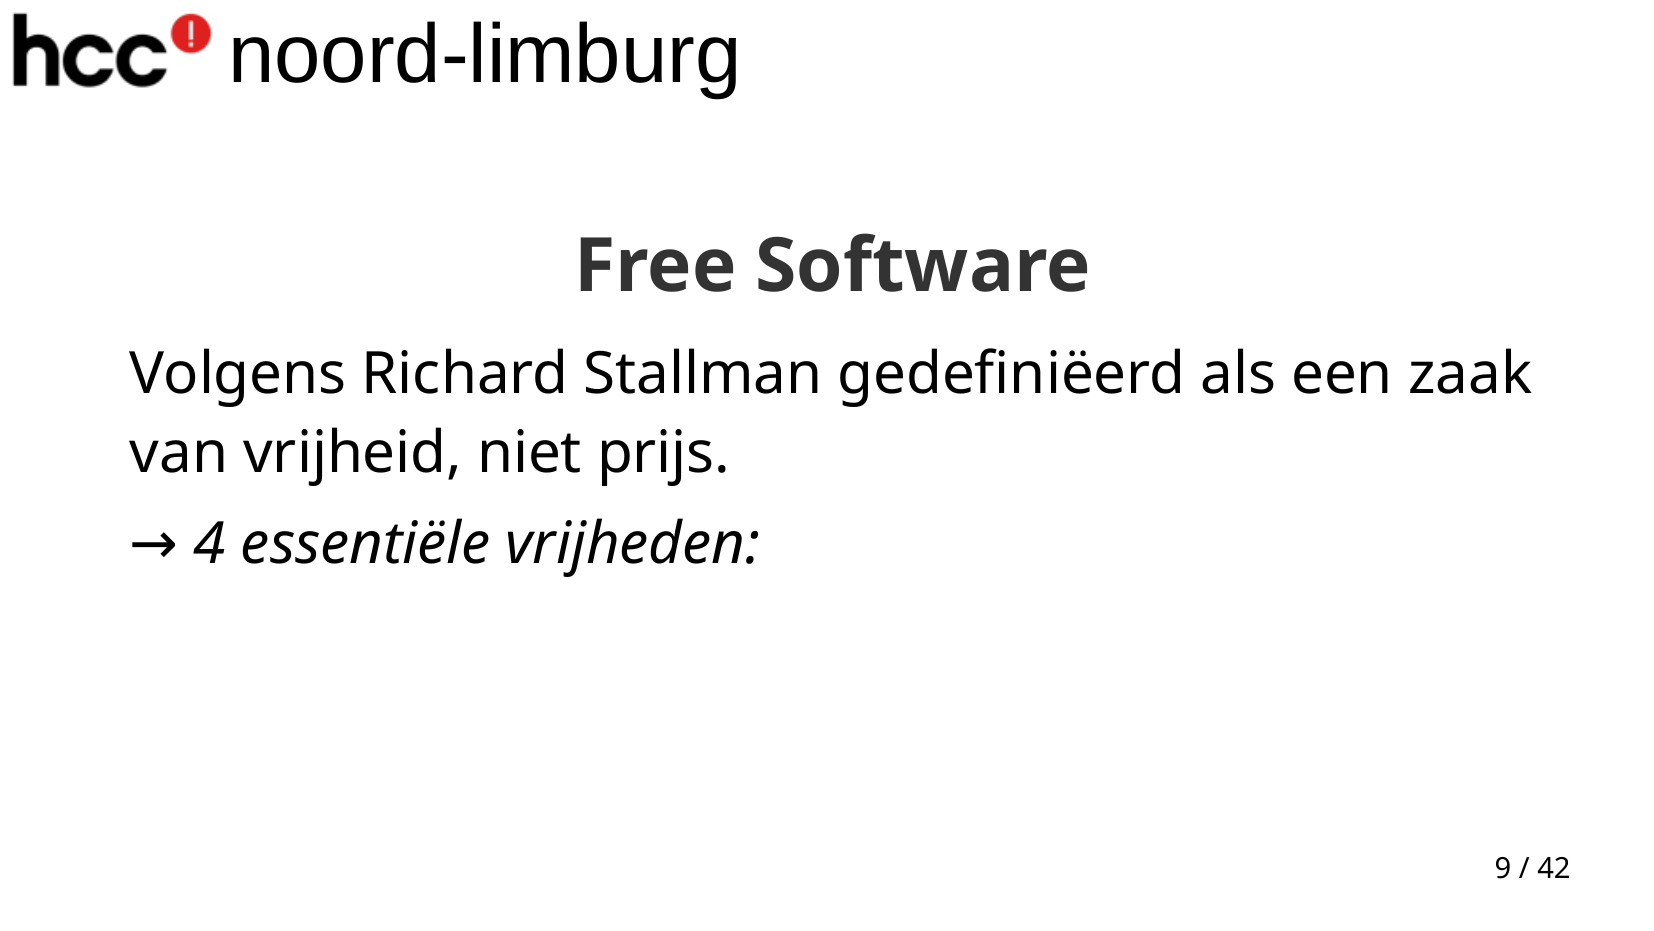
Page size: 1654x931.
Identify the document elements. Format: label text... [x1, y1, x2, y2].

title Free Software [129, 174, 1536, 325]
picture [11, 11, 214, 91]
subtitle Volgens Richard Stallman gedefiniëerd als een zaak van vrijheid, niet prijs. → 4 essentiële vrijheden: [129, 325, 1560, 587]
